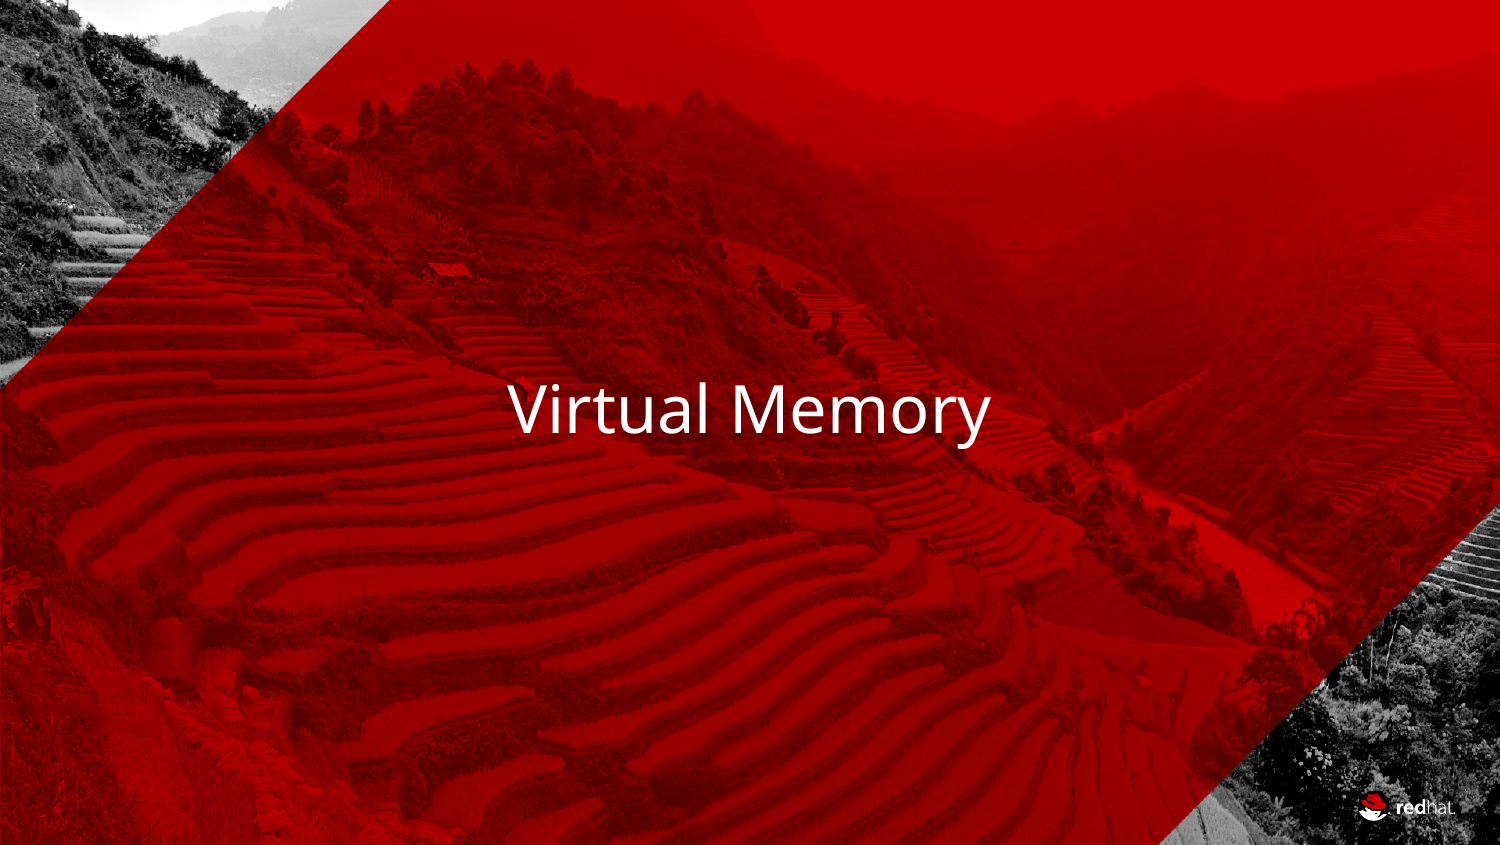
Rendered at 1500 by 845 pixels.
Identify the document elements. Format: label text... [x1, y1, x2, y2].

title Virtual Memory [112, 330, 1388, 486]
picture [0, 0, 1500, 845]
